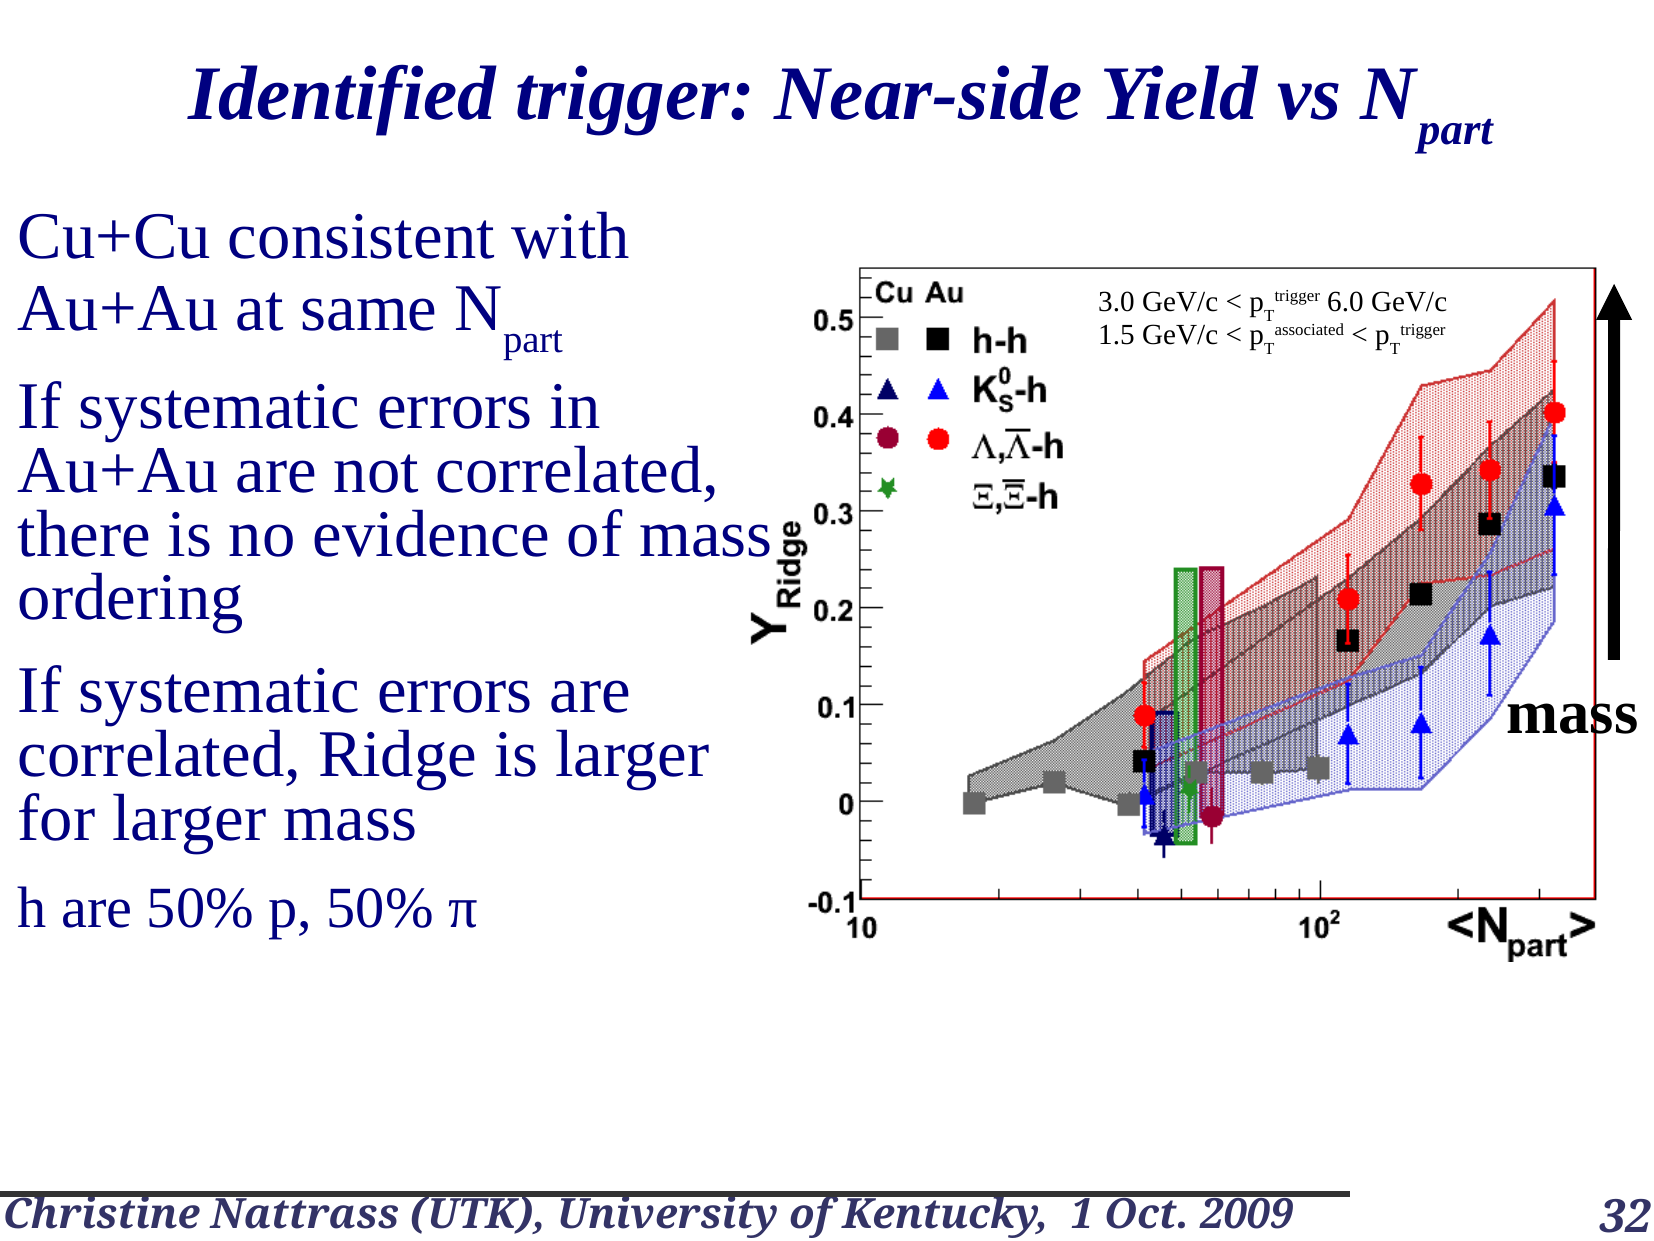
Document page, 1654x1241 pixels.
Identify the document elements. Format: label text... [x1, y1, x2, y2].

title Identified trigger: Near-side Yield vs Npart [171, 0, 1522, 166]
list Cu+Cu consistent with Au+Au at same Npart If systematic errors in Au+Au are not correlated, there is no evidence of mass ordering If systematic errors are correlated, Ridge is larger for larger mass h are 50% p, 50% π [17, 193, 806, 1115]
text_box 3.0 GeV/c < pTtrigger 6.0 GeV/c 1.5 GeV/c < pTassociated < pTtrigger [1083, 270, 1534, 330]
text_box mass [1462, 665, 1654, 750]
picture [806, 262, 1605, 963]
